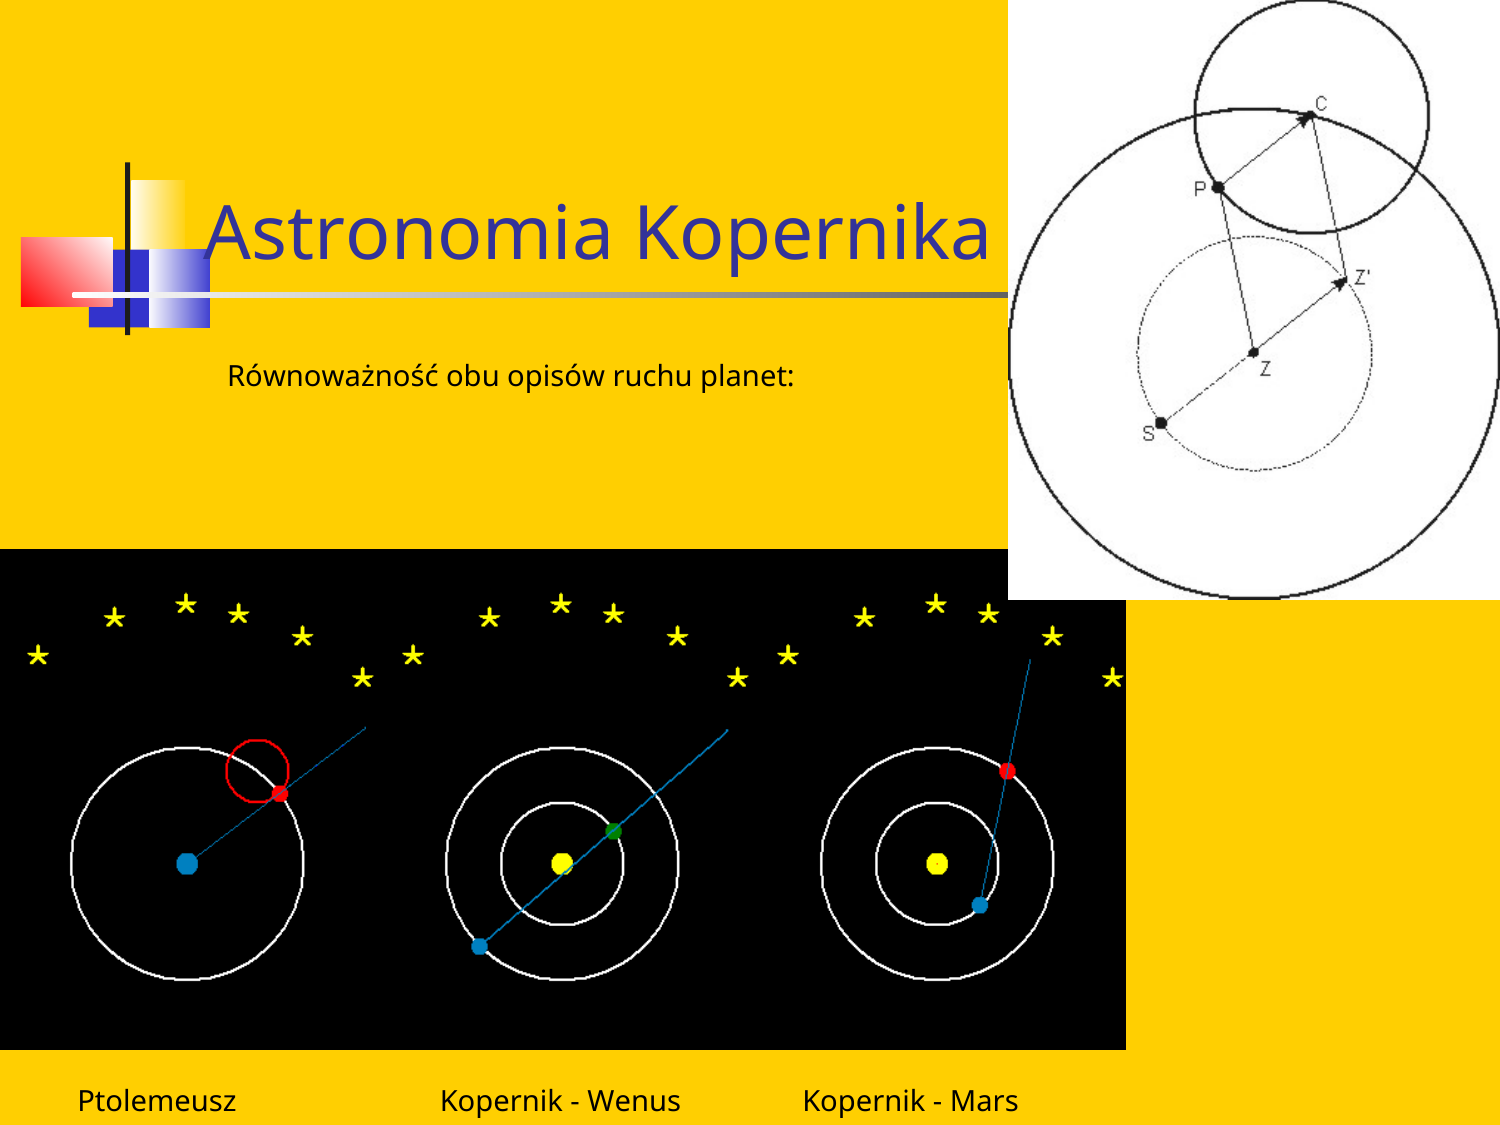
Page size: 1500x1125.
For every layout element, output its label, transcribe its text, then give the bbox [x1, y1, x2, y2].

text_box Ptolemeusz [62, 1074, 424, 1125]
title Astronomia Kopernika [188, 101, 1008, 289]
text_box Równoważność obu opisów ruchu planet: [212, 349, 951, 401]
picture [0, 0, 1500, 1051]
text_box Kopernik - Mars [787, 1074, 1176, 1125]
text_box Kopernik - Wenus [424, 1074, 751, 1125]
